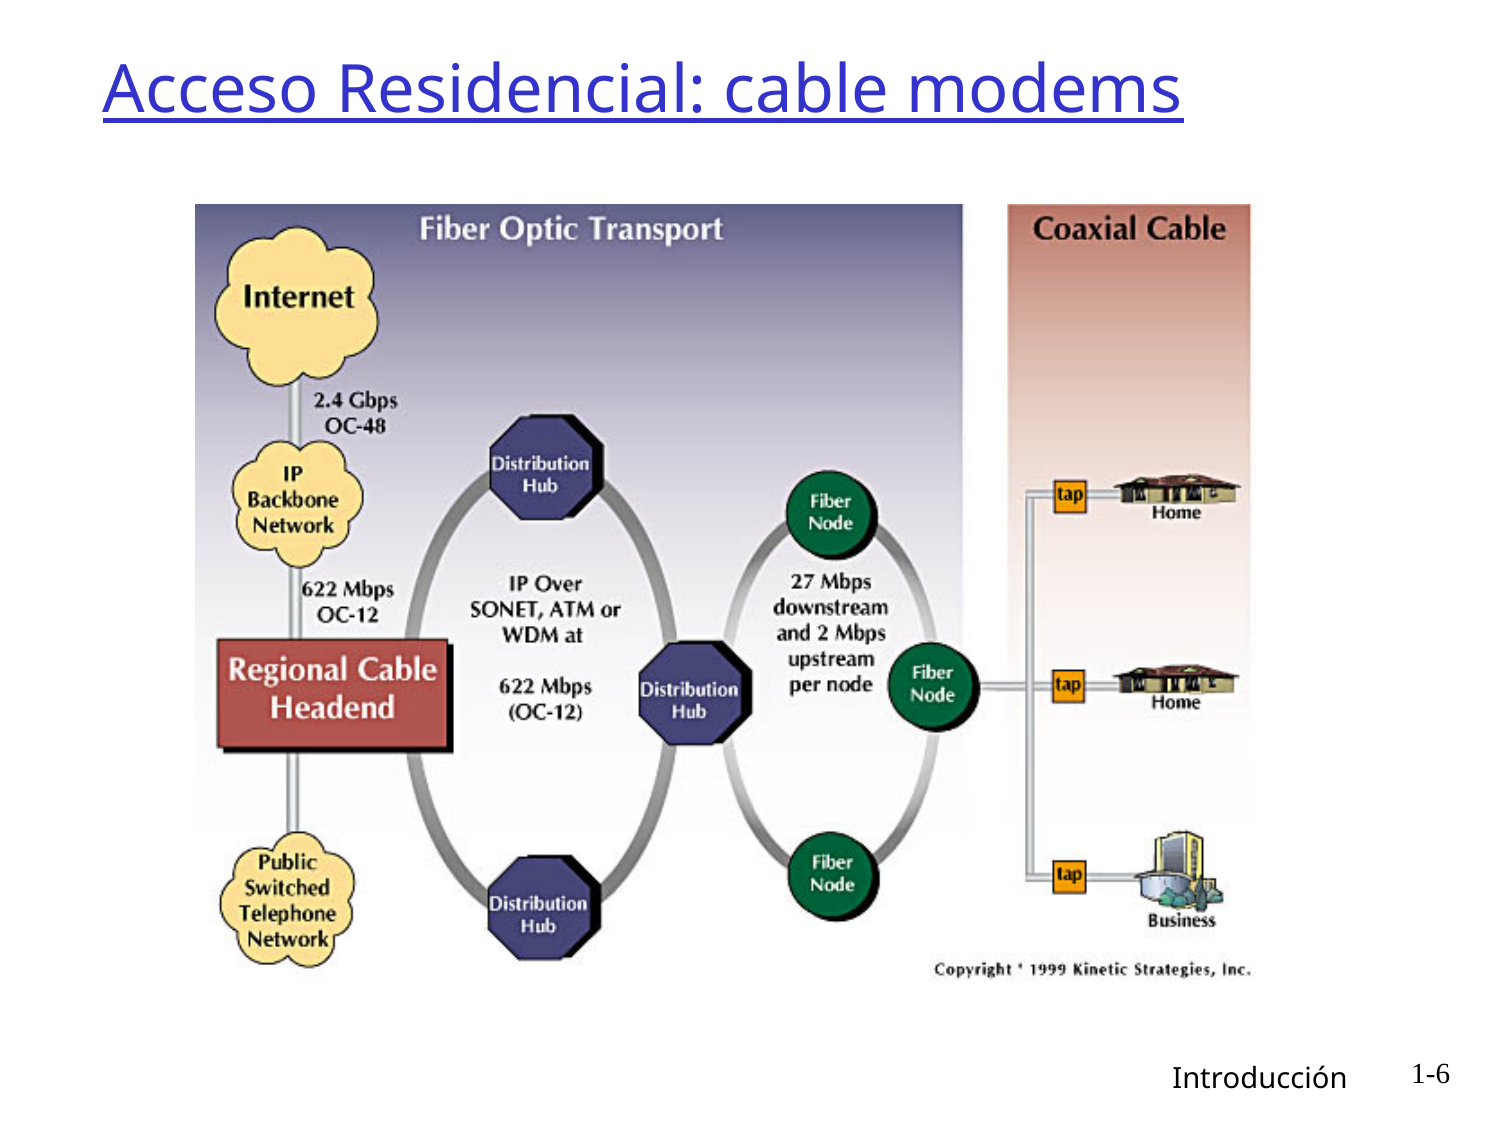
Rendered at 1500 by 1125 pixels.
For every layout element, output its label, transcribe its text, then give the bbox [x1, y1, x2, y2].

picture [195, 204, 1256, 983]
title Acceso Residencial: cable modems [87, 16, 1463, 158]
